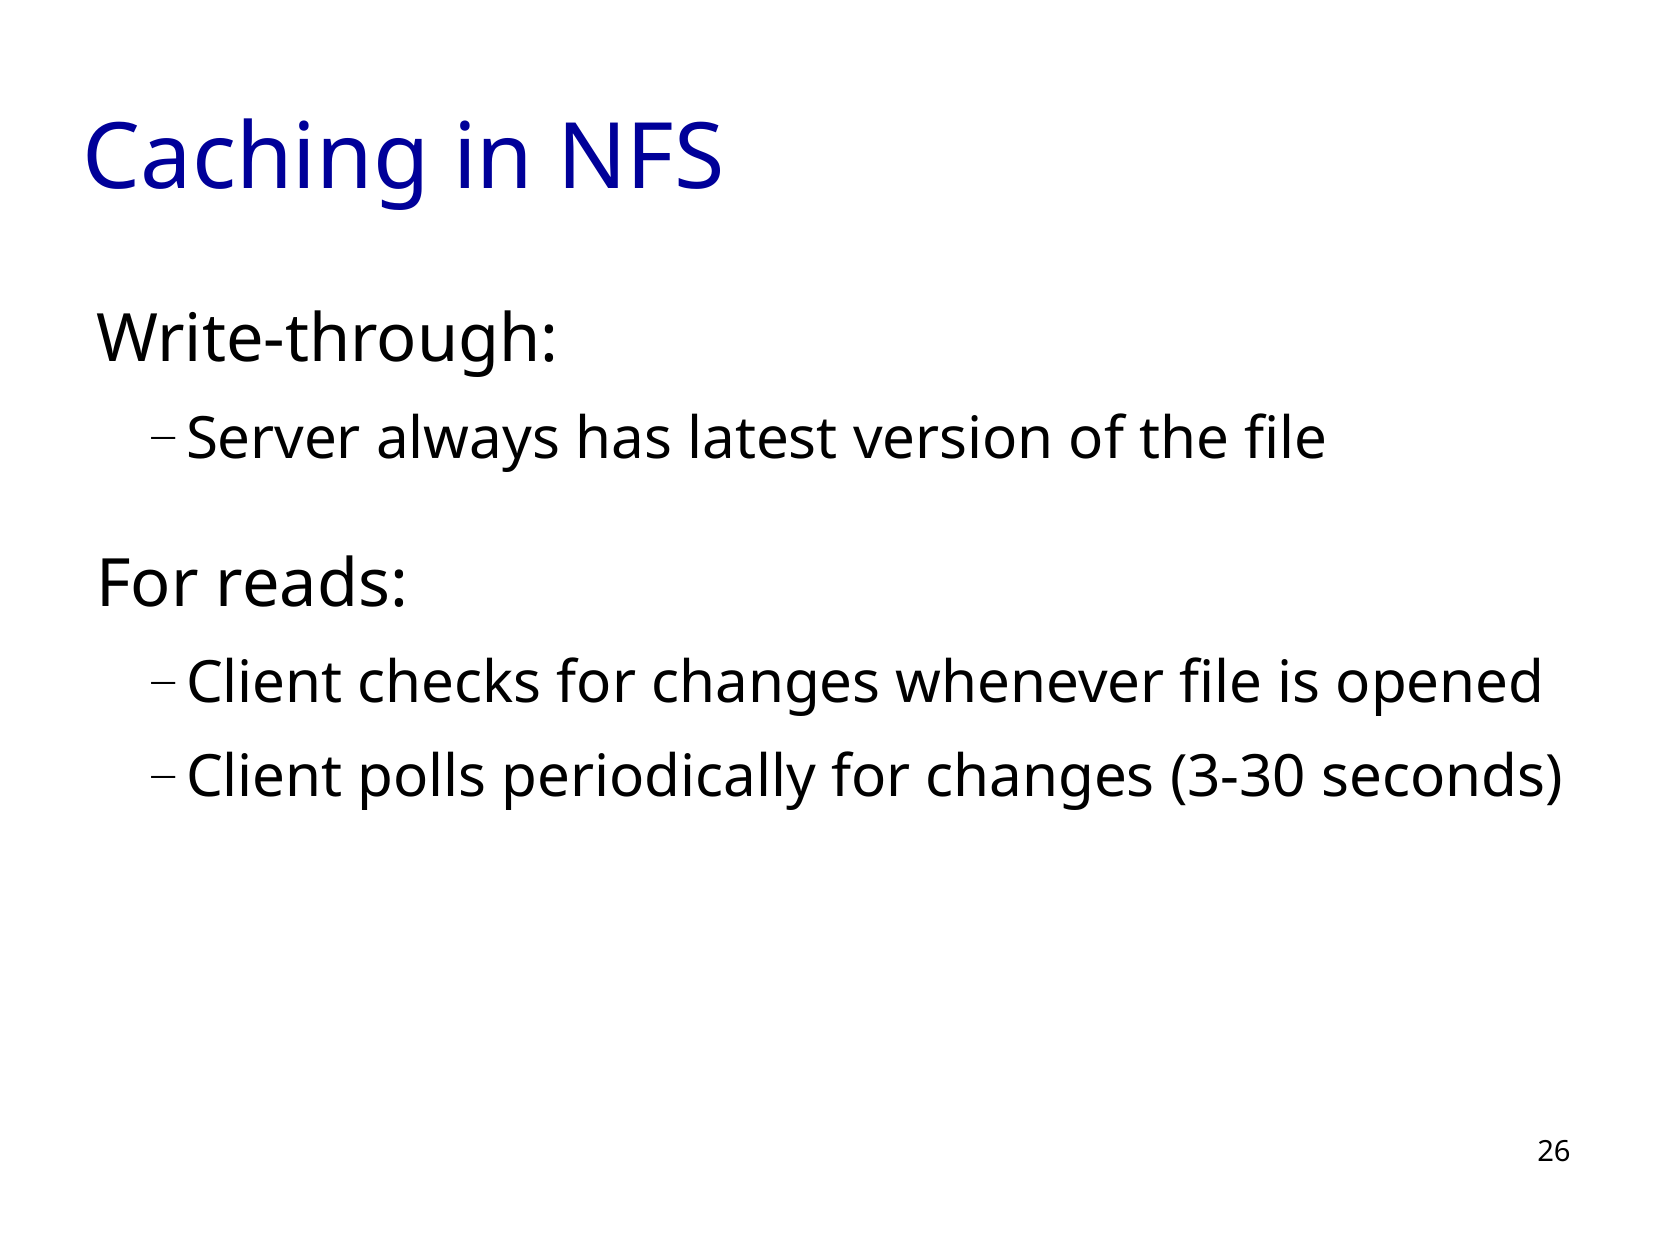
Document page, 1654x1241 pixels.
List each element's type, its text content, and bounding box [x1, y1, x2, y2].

title Caching in NFS [82, 49, 1571, 257]
list Write-through: Server always has latest version of the file For reads: Client checks for changes whenever file is opened Client polls periodically for changes (3-30 seconds) [60, 290, 1571, 1096]
